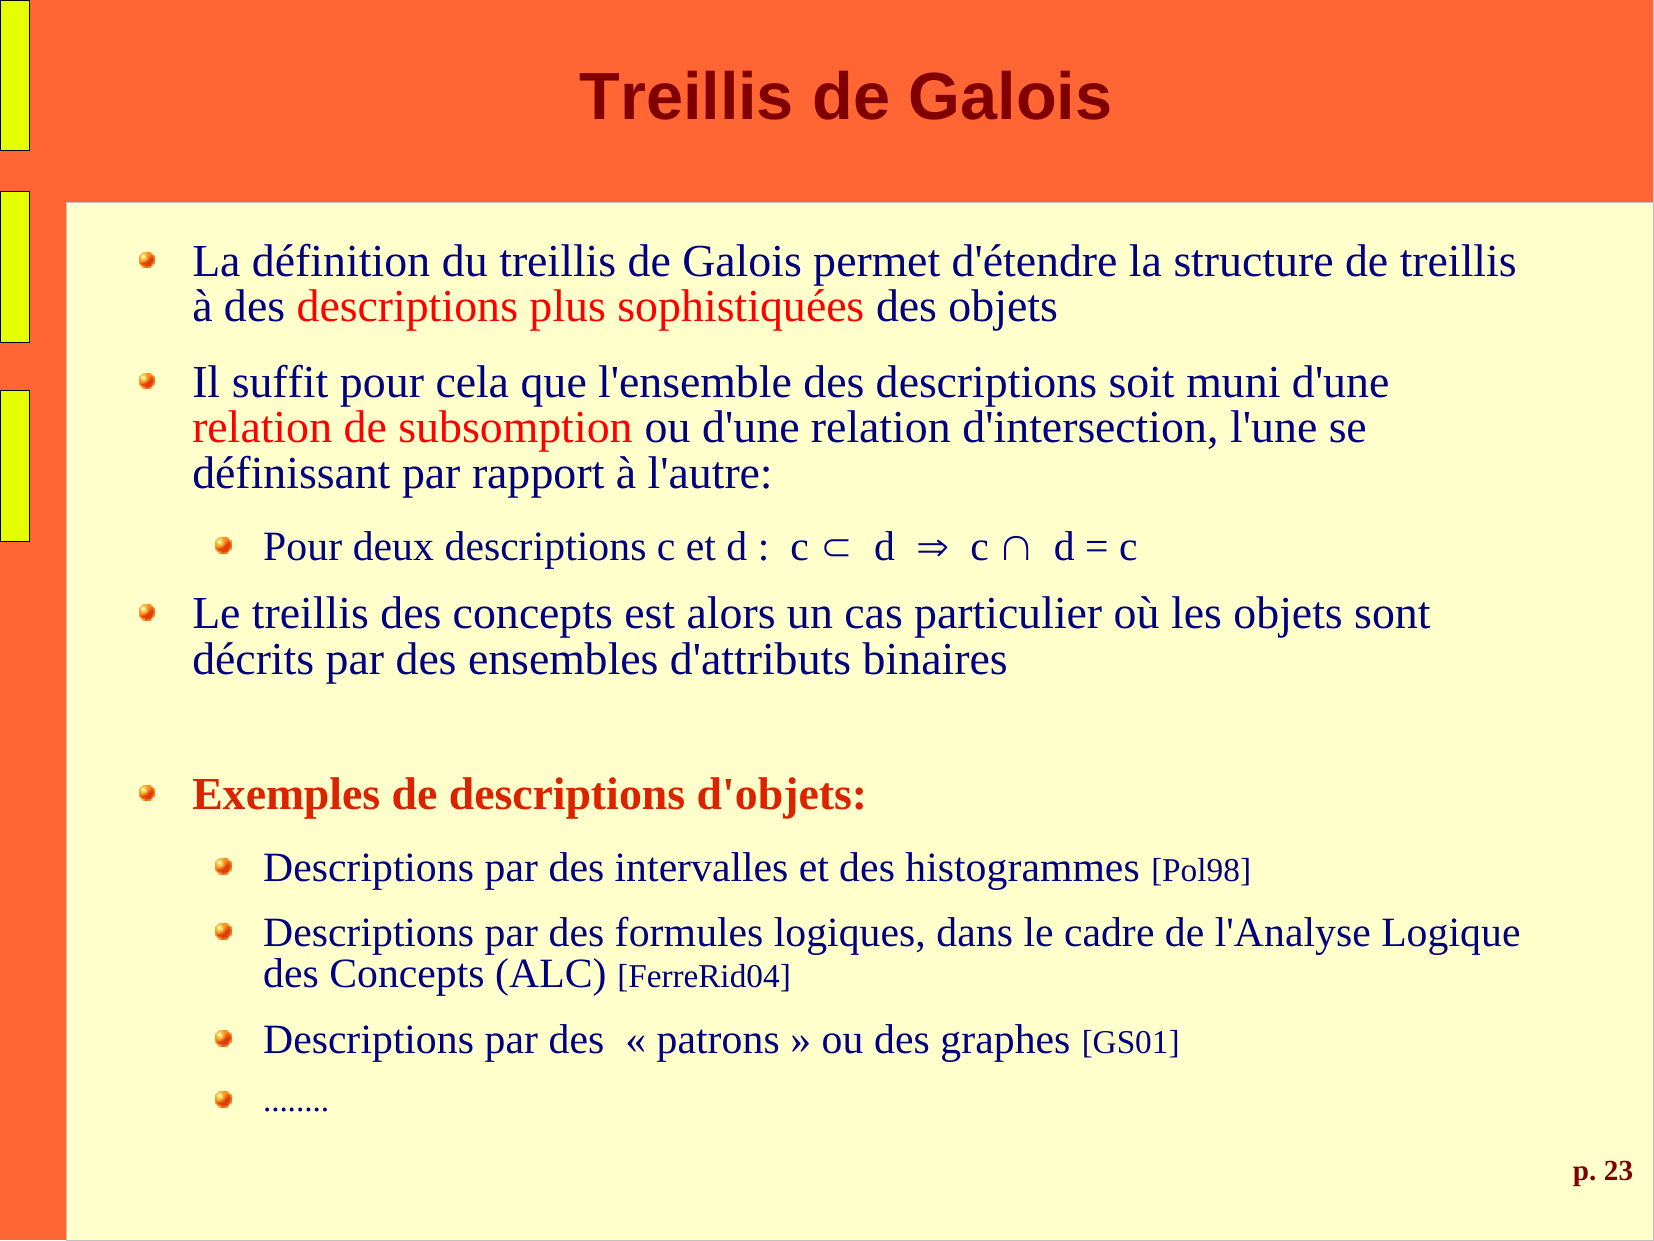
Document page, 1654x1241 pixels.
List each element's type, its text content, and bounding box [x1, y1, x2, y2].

list La définition du treillis de Galois permet d'étendre la structure de treillis à des descriptions plus sophistiquées des objets Il suffit pour cela que l'ensemble des descriptions soit muni d'une relation de subsomption ou d'une relation d'intersection, l'une se définissant par rapport à l'autre: Pour deux descriptions c et d : c  d  c  d = c Le treillis des concepts est alors un cas particulier où les objets sont décrits par des ensembles d'attributs binaires Exemples de descriptions d'objets: Descriptions par des intervalles et des histogrammes [Pol98] Descriptions par des formules logiques, dans le cadre de l'Analyse Logique des Concepts (ALC) [FerreRid04] Descriptions par des « patrons » ou des graphes [GS01] ........ [121, 239, 1534, 1210]
title Treillis de Galois [98, 34, 1594, 166]
